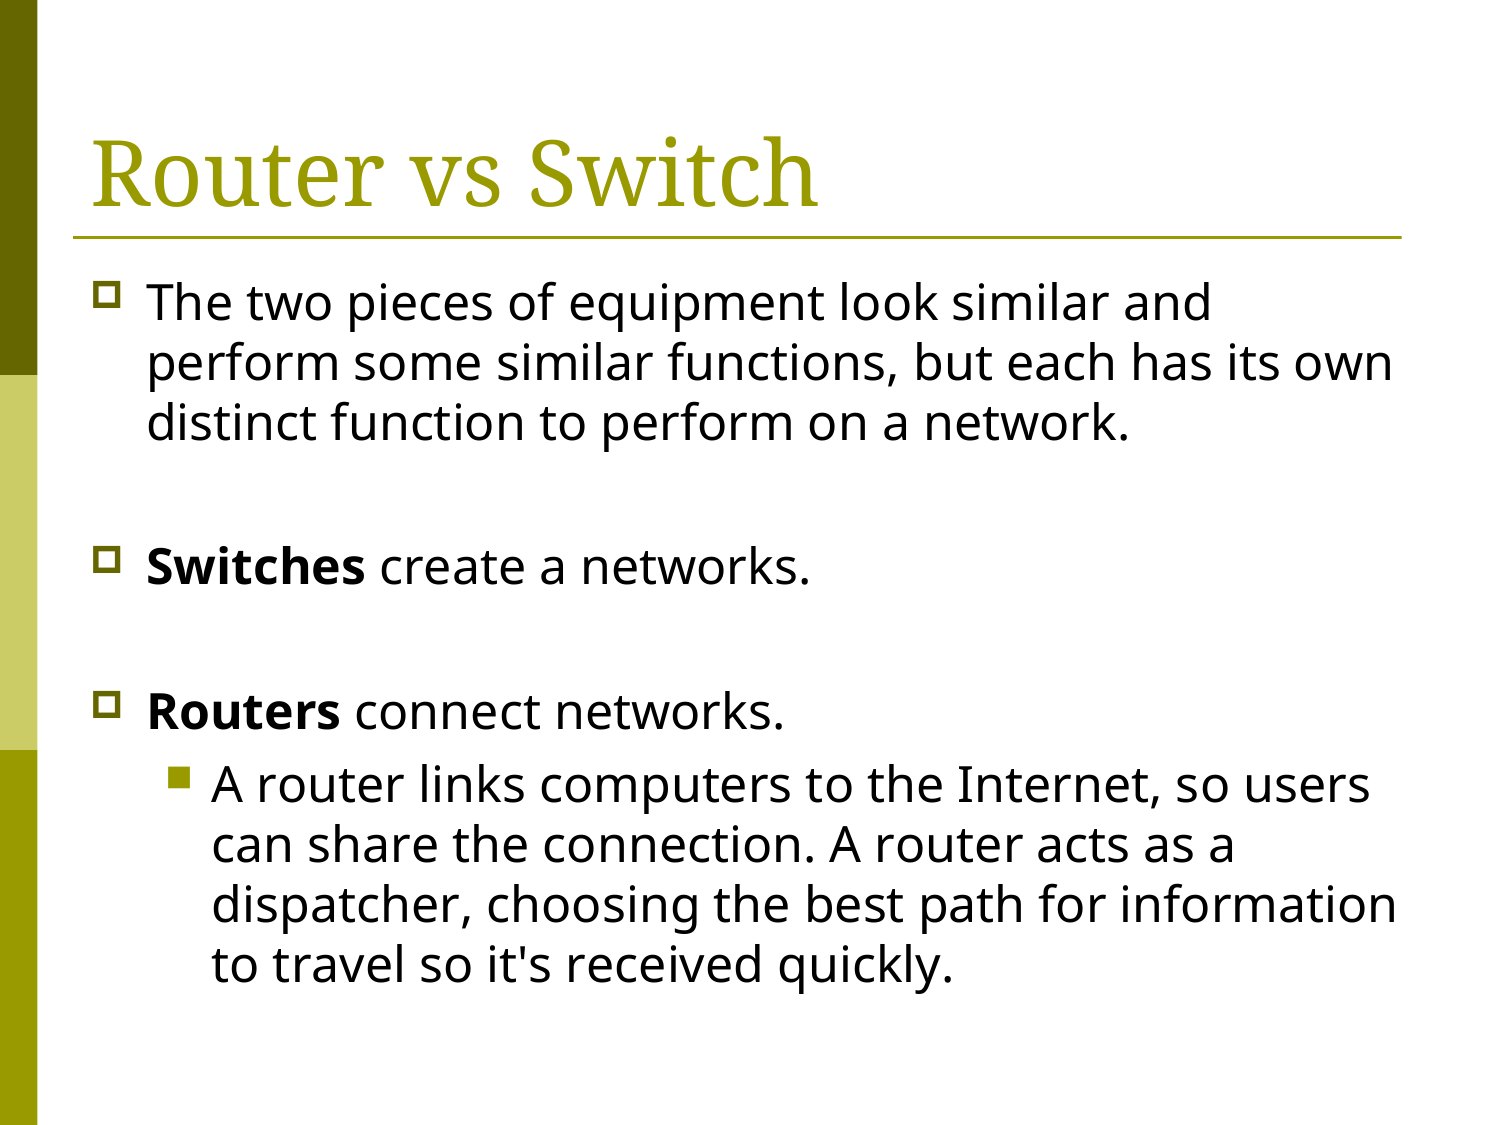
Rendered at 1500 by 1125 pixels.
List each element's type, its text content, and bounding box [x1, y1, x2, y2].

list The two pieces of equipment look similar and perform some similar functions, but each has its own distinct function to perform on a network. Switches create a networks. Routers connect networks. A router links computers to the Internet, so users can share the connection. A router acts as a dispatcher, choosing the best path for information to travel so it's received quickly. [75, 262, 1426, 1035]
title Router vs Switch [75, 45, 1426, 233]
